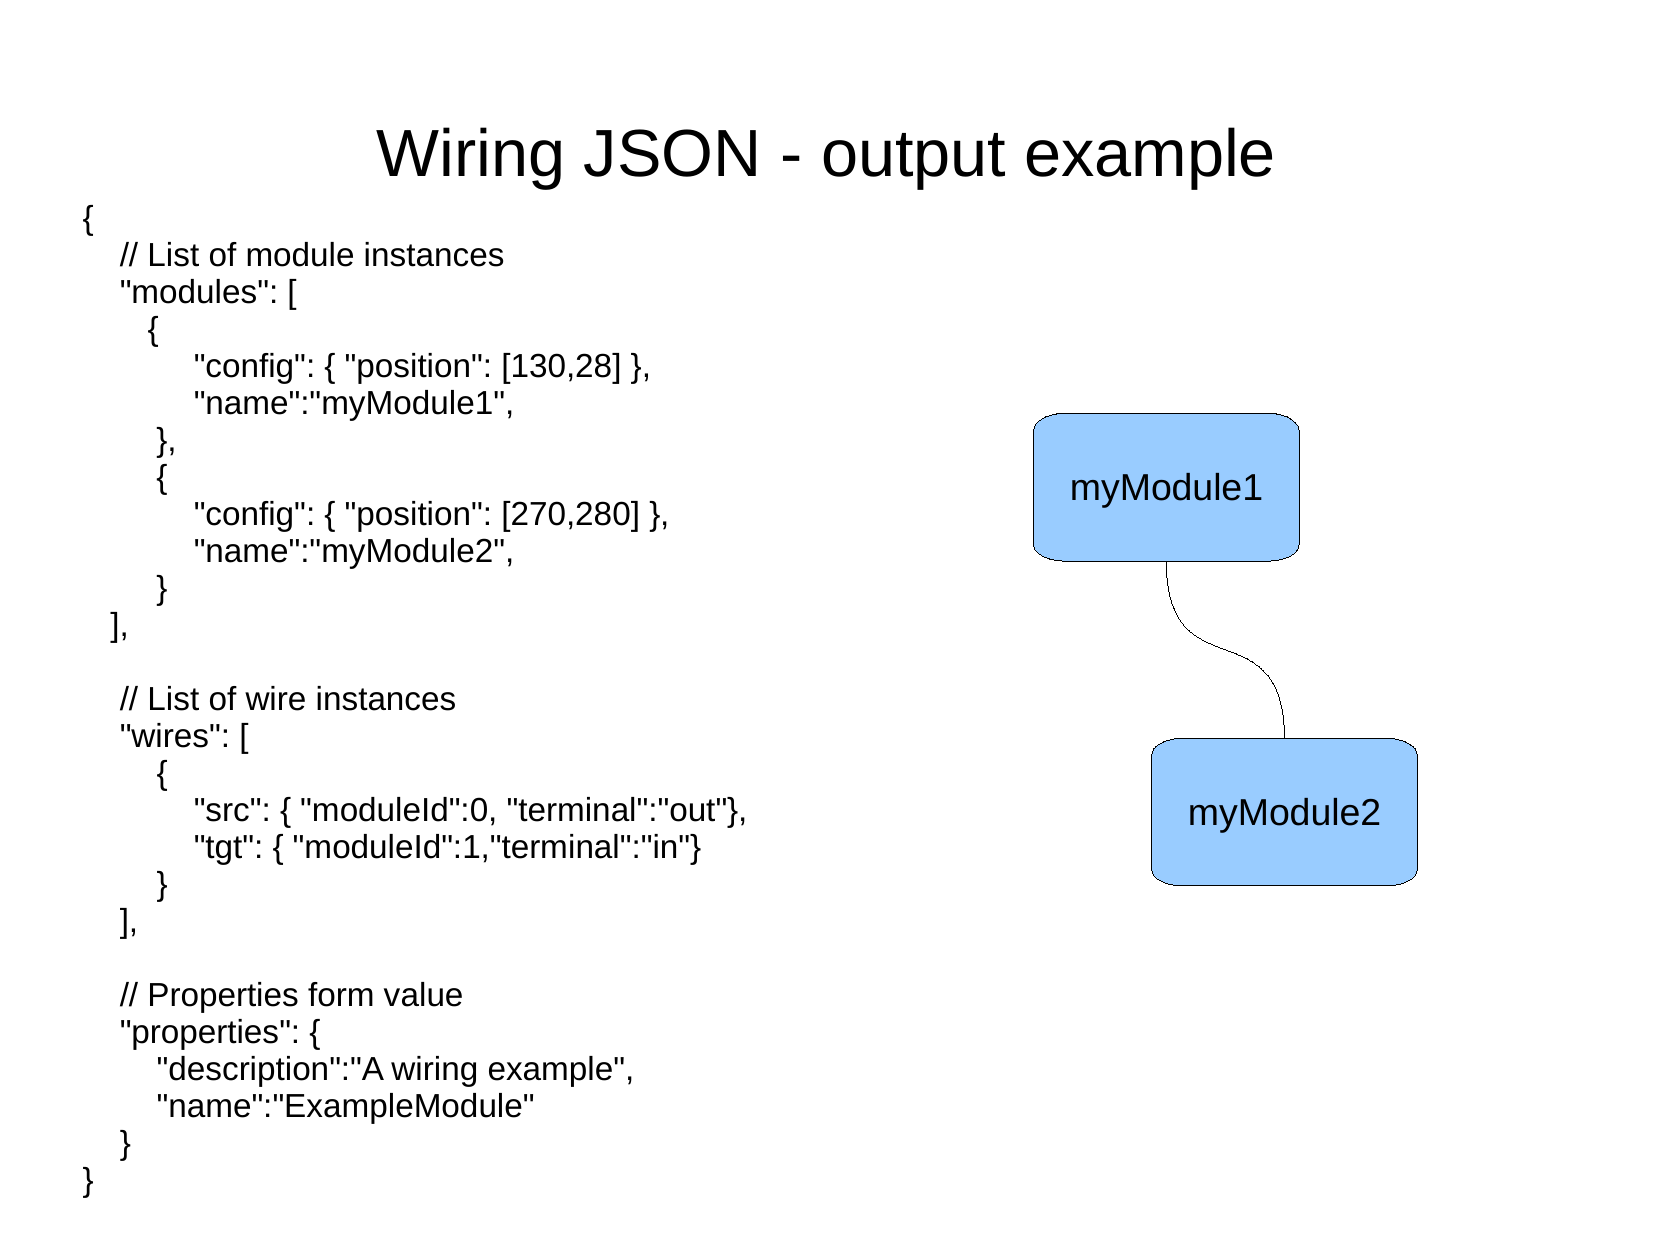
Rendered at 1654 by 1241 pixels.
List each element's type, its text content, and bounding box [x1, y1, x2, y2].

subtitle { // List of module instances "modules": [ { "config": { "position": [130,28] }, "name":"myModule1", }, { "config": { "position": [270,280] }, "name":"myModule2", } ], // List of wire instances "wires": [ { "src": { "moduleId":0, "terminal":"out"}, "tgt": { "moduleId":1,"terminal":"in"} } ], // Properties form value "properties": { "description":"A wiring example", "name":"ExampleModule" } } [82, 195, 1571, 1203]
text_box myModule2 [1151, 738, 1418, 886]
text_box myModule1 [1033, 413, 1300, 562]
title Wiring JSON - output example [82, 56, 1571, 195]
